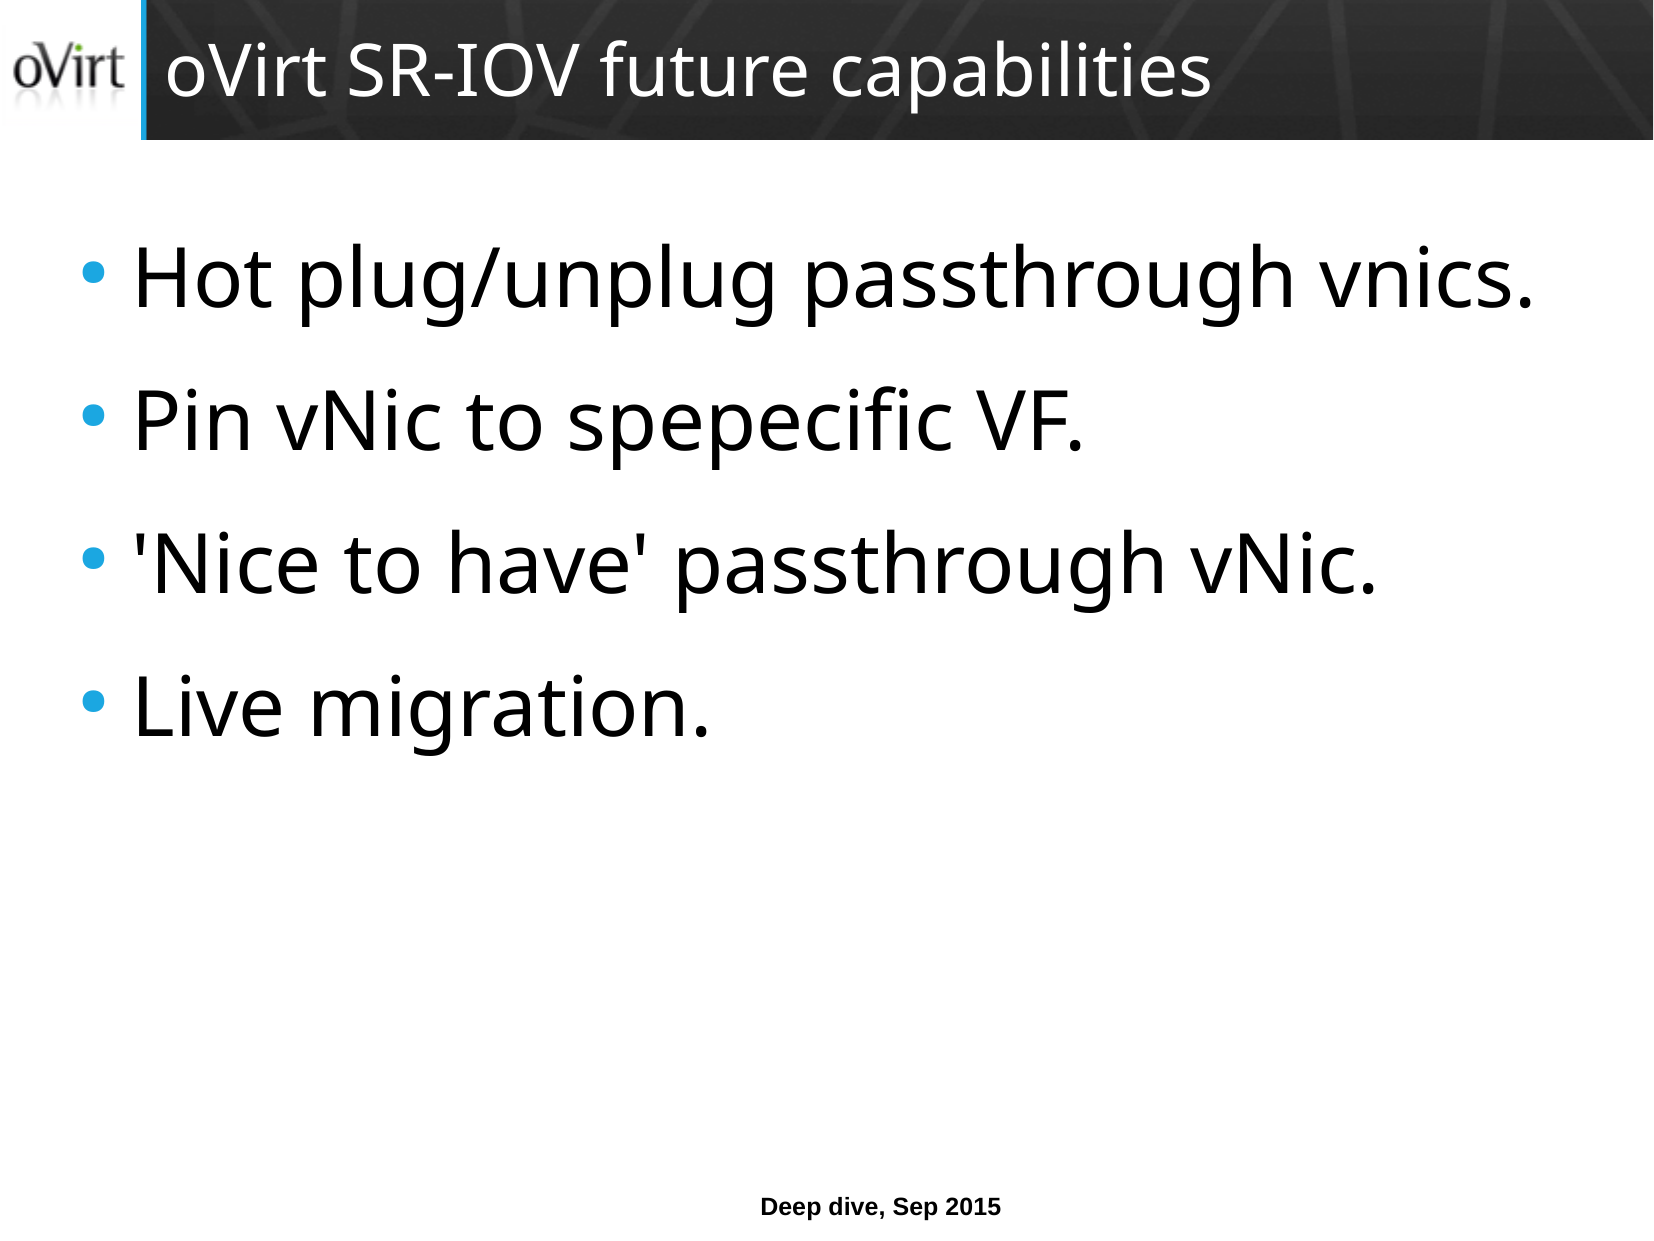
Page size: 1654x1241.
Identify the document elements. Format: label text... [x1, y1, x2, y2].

picture [0, 0, 1654, 140]
list Hot plug/unplug passthrough vnics. Pin vNic to spepecific VF. 'Nice to have' passthrough vNic. Live migration. [60, 218, 1653, 1012]
title oVirt SR-IOV future capabilities [164, 18, 1653, 119]
